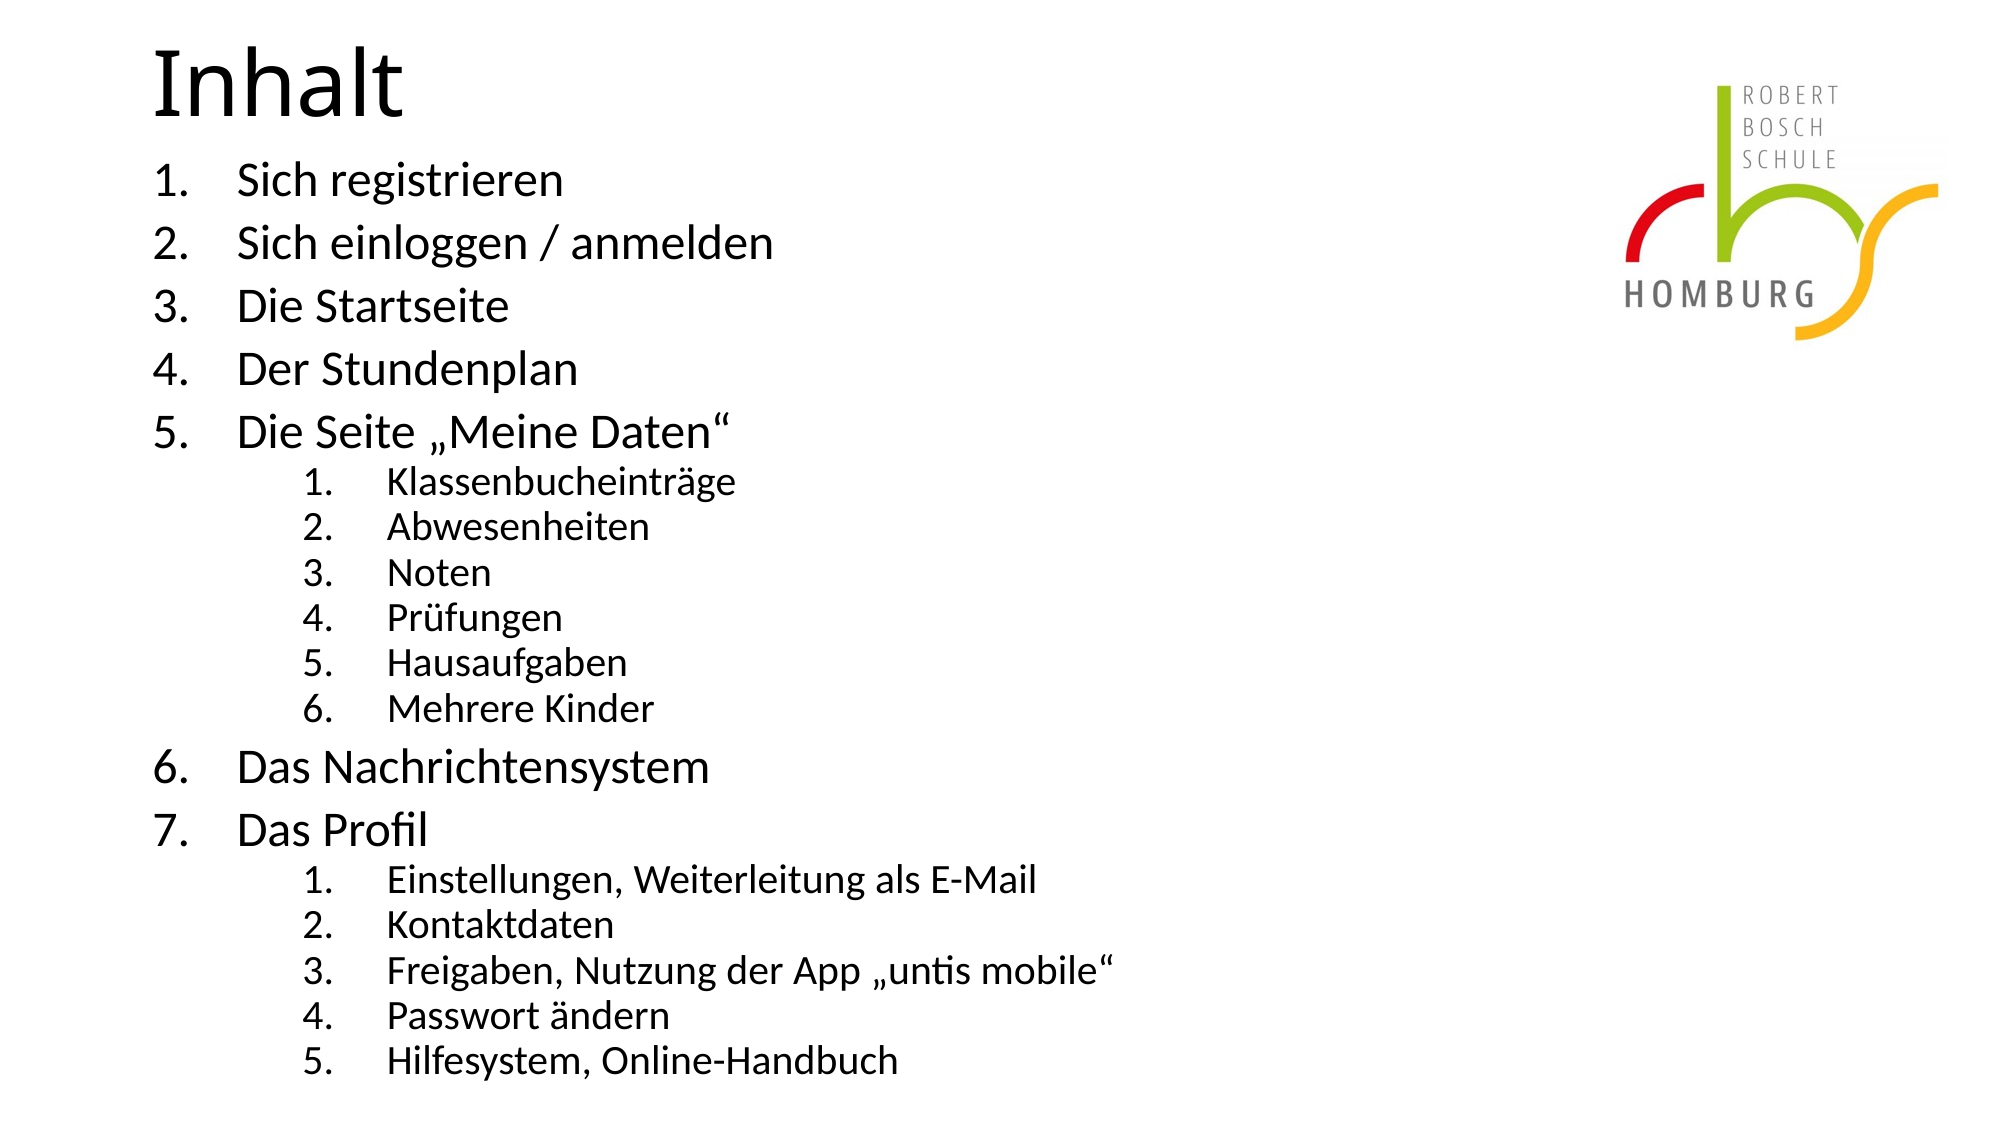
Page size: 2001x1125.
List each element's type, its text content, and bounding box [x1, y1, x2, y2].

picture [1863, 47, 1948, 379]
list Sich registrieren Sich einloggen / anmelden Die Startseite Der Stundenplan Die Seite „Meine Daten“ Klassenbucheinträge Abwesenheiten Noten Prüfungen Hausaufgaben Mehrere Kinder Das Nachrichtensystem Das Profil Einstellungen, Weiterleitung als E-Mail Kontaktdaten Freigaben, Nutzung der App „untis mobile“ Passwort ändern Hilfesystem, Online-Handbuch [137, 155, 1863, 1125]
title Inhalt [137, 17, 1863, 155]
